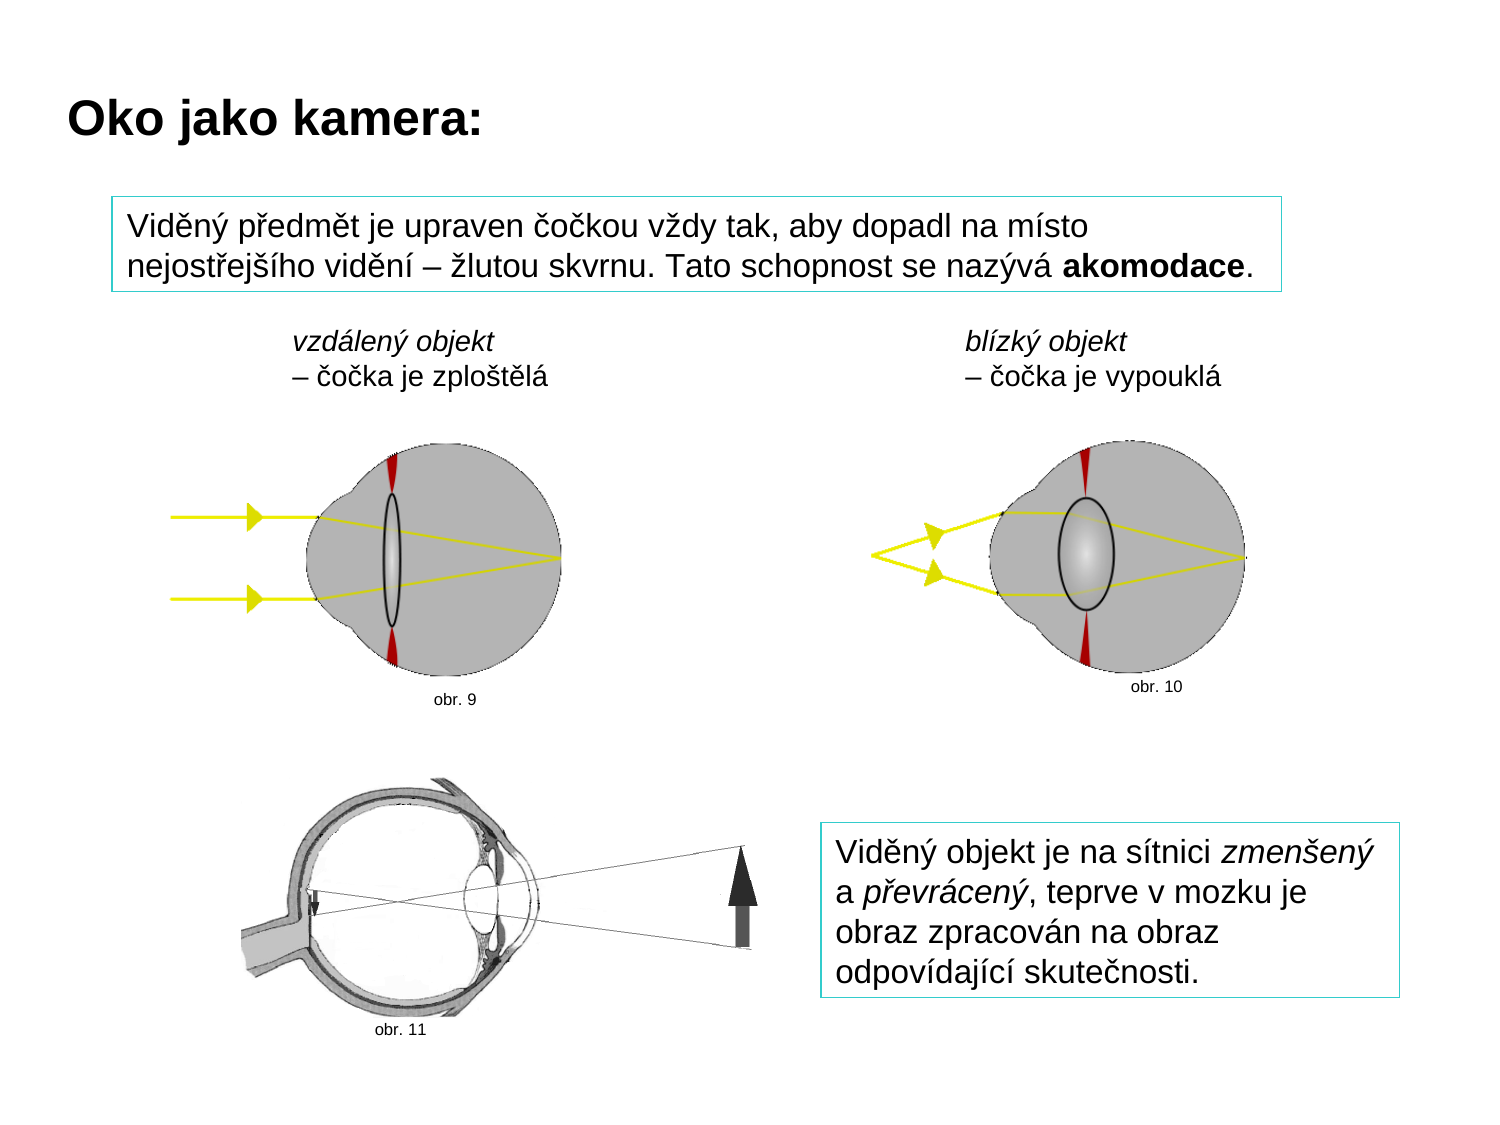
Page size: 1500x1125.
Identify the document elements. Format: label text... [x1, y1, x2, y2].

text_box obr. 11 [360, 1011, 467, 1047]
text_box blízký objekt – čočka je vypouklá [950, 314, 1294, 400]
text_box obr. 9 [419, 680, 526, 717]
picture [218, 763, 774, 1035]
picture [159, 418, 609, 705]
text_box obr. 10 [1116, 668, 1223, 705]
text_box Viděný předmět je upraven čočkou vždy tak, aby dopadl na místo nejostřejšího vidění – žlutou skvrnu. Tato schopnost se nazývá akomodace. [112, 196, 1282, 292]
text_box Oko jako kamera: [53, 78, 632, 154]
text_box vzdálený objekt – čočka je zploštělá [277, 314, 609, 400]
text_box Viděný objekt je na sítnici zmenšený a převrácený, teprve v mozku je obraz zpracován na obraz odpovídající skutečnosti. [820, 822, 1400, 998]
picture [832, 419, 1282, 705]
